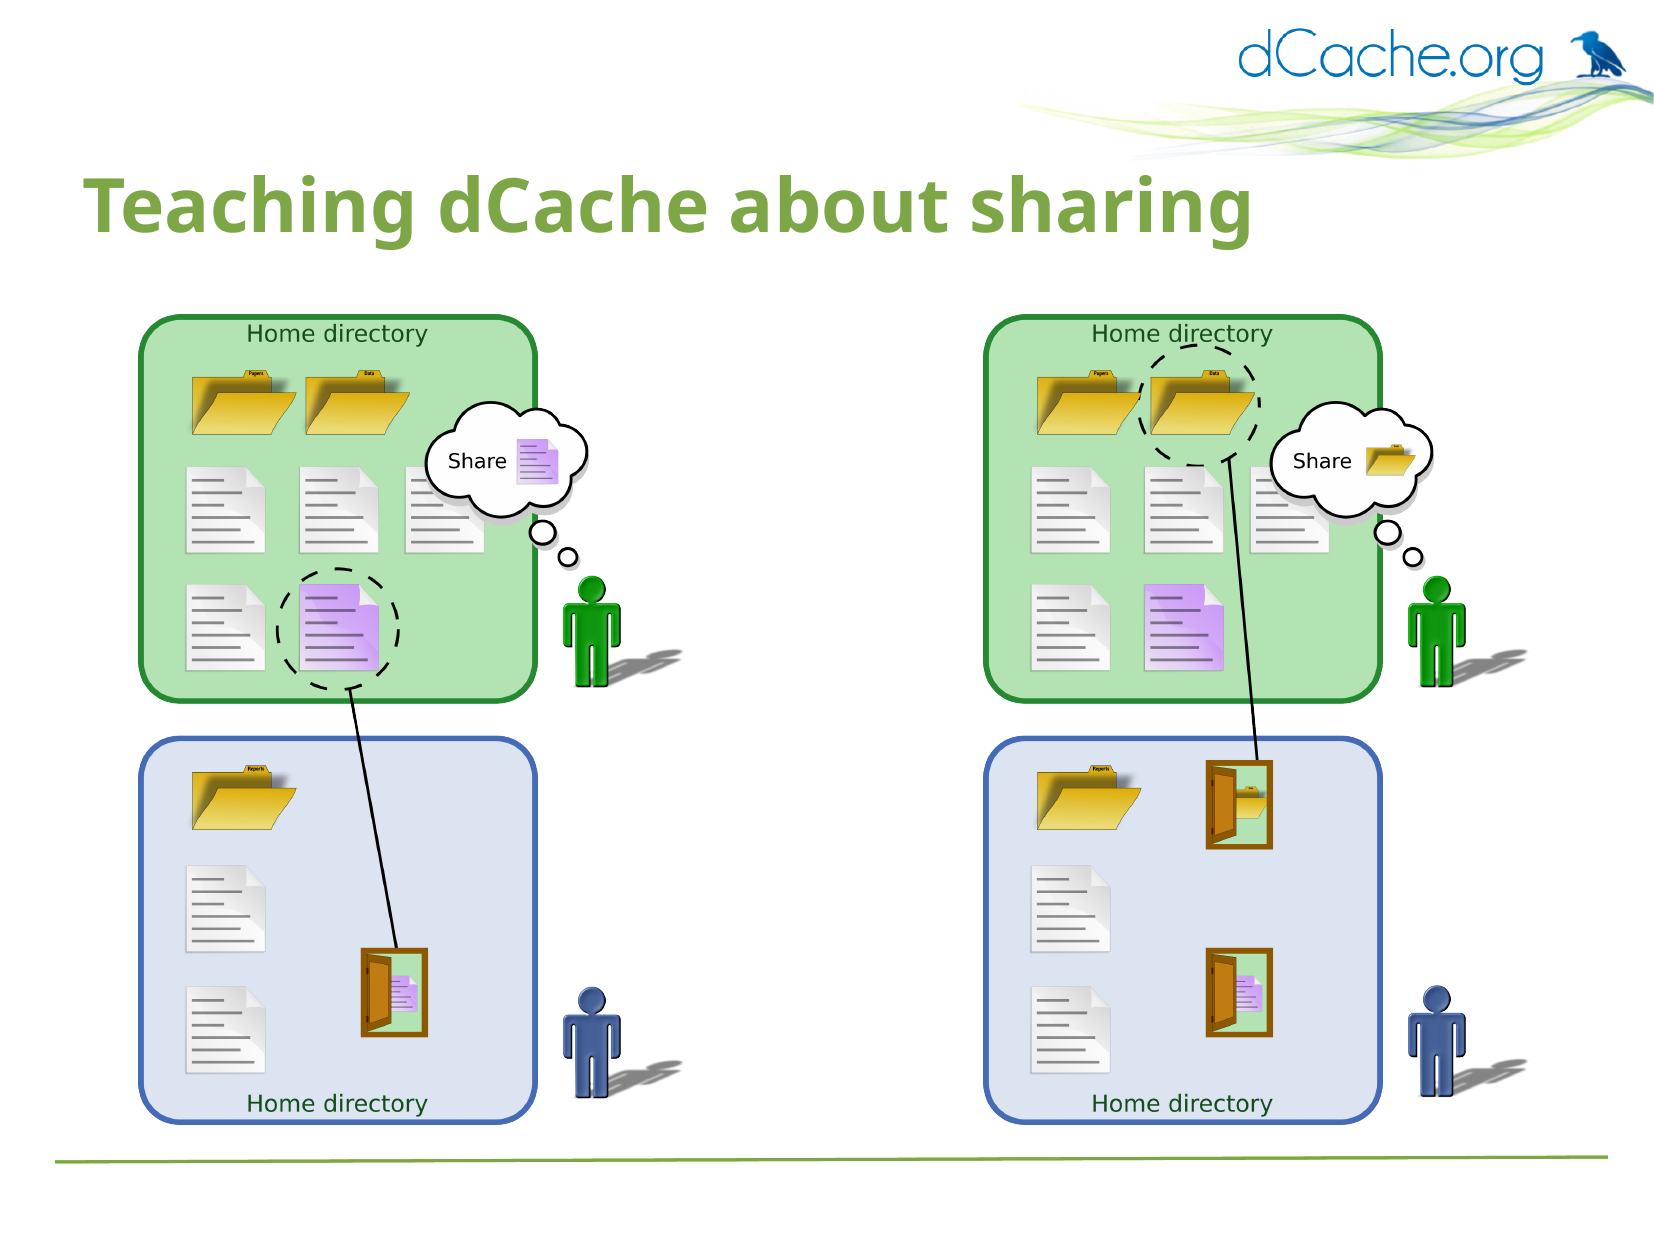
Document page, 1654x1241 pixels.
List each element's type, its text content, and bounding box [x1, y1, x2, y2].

picture [956, 16, 1654, 169]
title Teaching dCache about sharing [82, 155, 1605, 252]
picture [983, 314, 1530, 1126]
picture [138, 314, 685, 1125]
